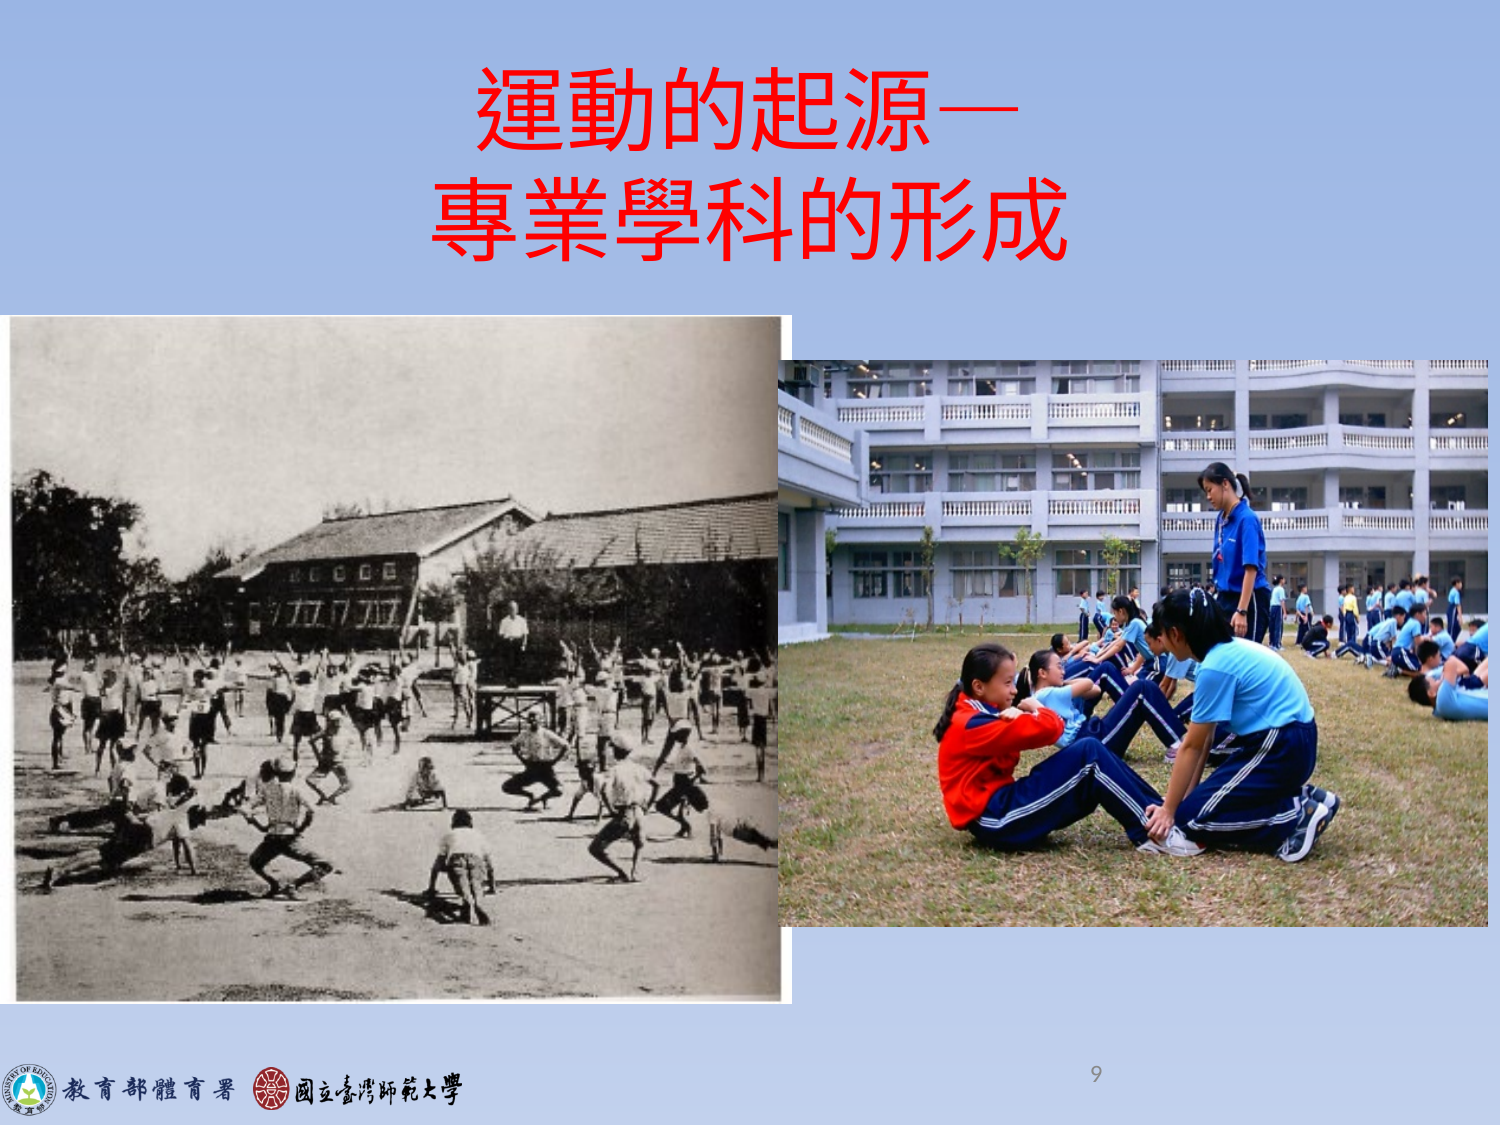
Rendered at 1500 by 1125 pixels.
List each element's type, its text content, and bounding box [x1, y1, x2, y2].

title 運動的起源— 專業學科的形成 [75, 45, 1426, 233]
text_box [1074, 1042, 1426, 1103]
picture [0, 315, 1488, 1004]
